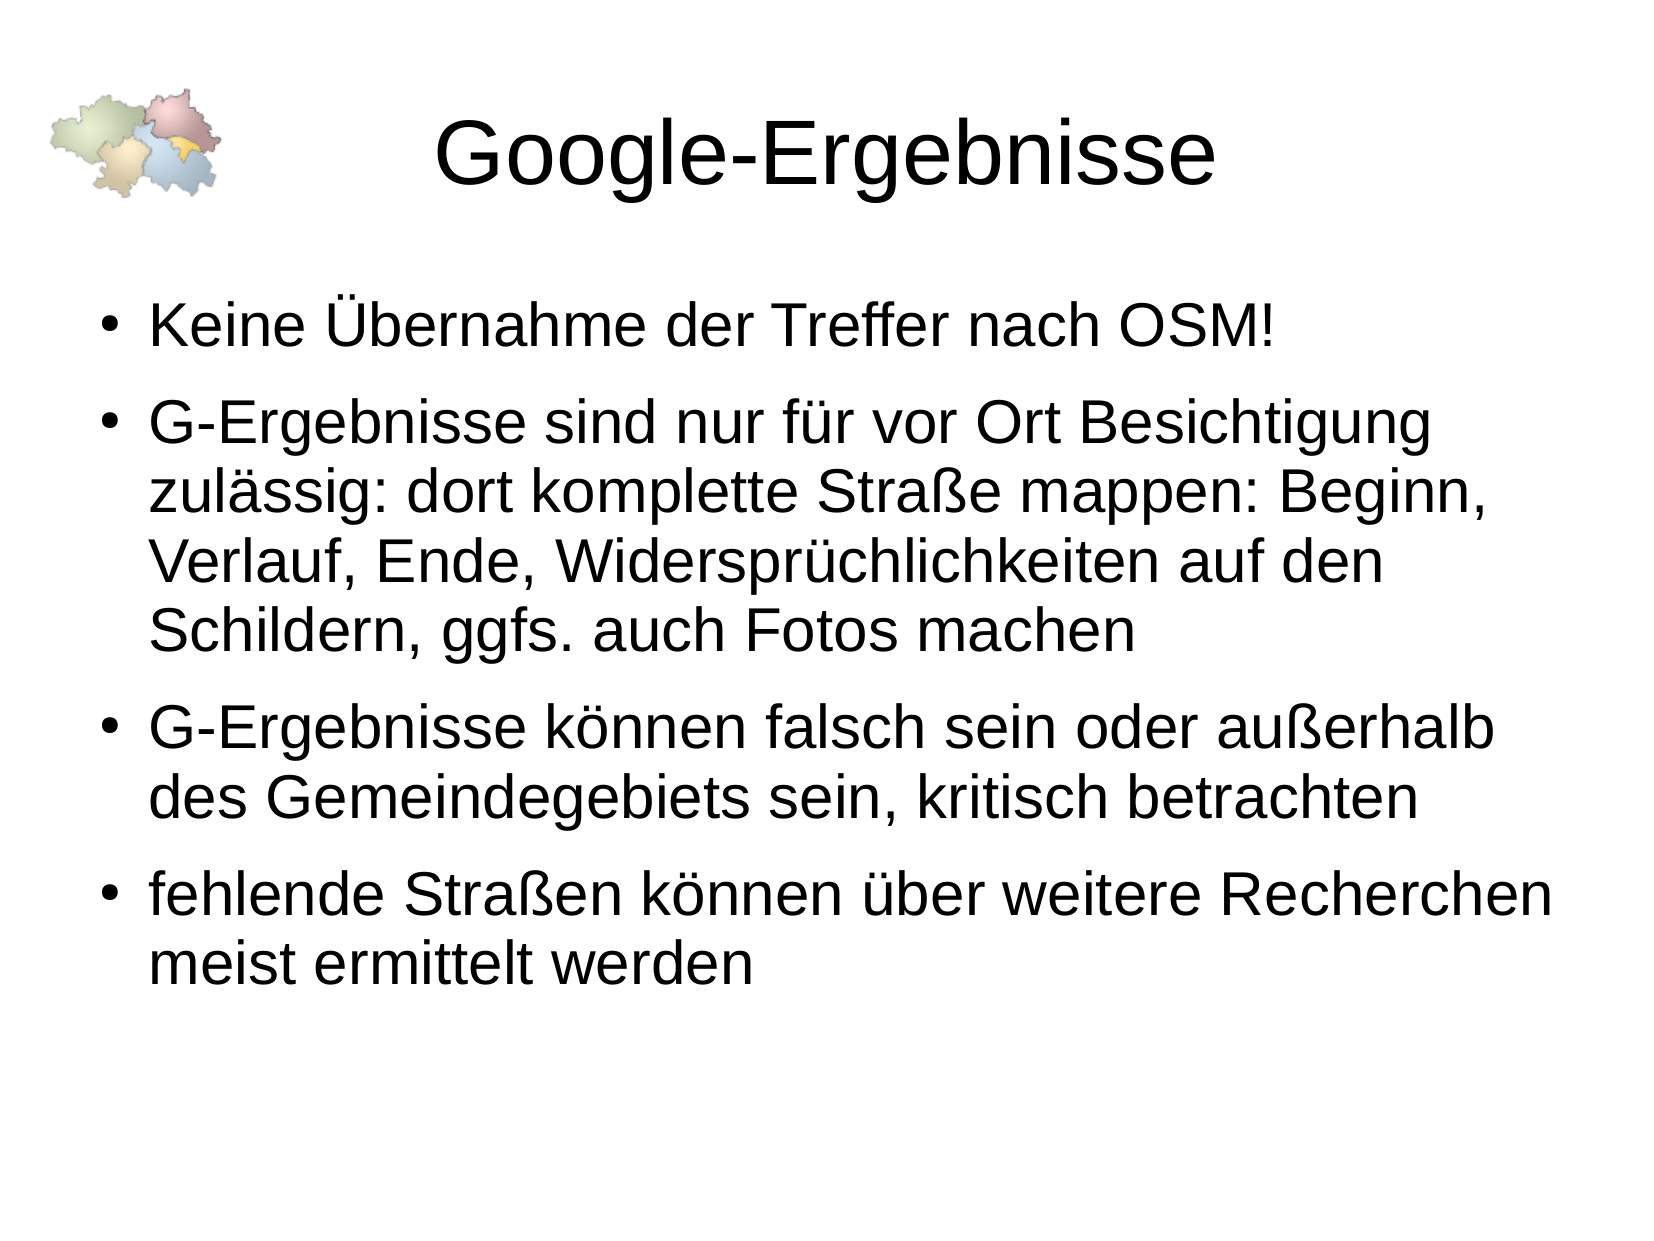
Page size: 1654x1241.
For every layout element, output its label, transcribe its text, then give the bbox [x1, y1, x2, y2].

title Google-Ergebnisse [82, 49, 1571, 257]
picture [11, 68, 250, 225]
list Keine Übernahme der Treffer nach OSM! G-Ergebnisse sind nur für vor Ort Besichtigung zulässig: dort komplette Straße mappen: Beginn, Verlauf, Ende, Widersprüchlichkeiten auf den Schildern, ggfs. auch Fotos machen G-Ergebnisse können falsch sein oder außerhalb des Gemeindegebiets sein, kritisch betrachten fehlende Straßen können über weitere Recherchen meist ermittelt werden [82, 290, 1571, 1010]
